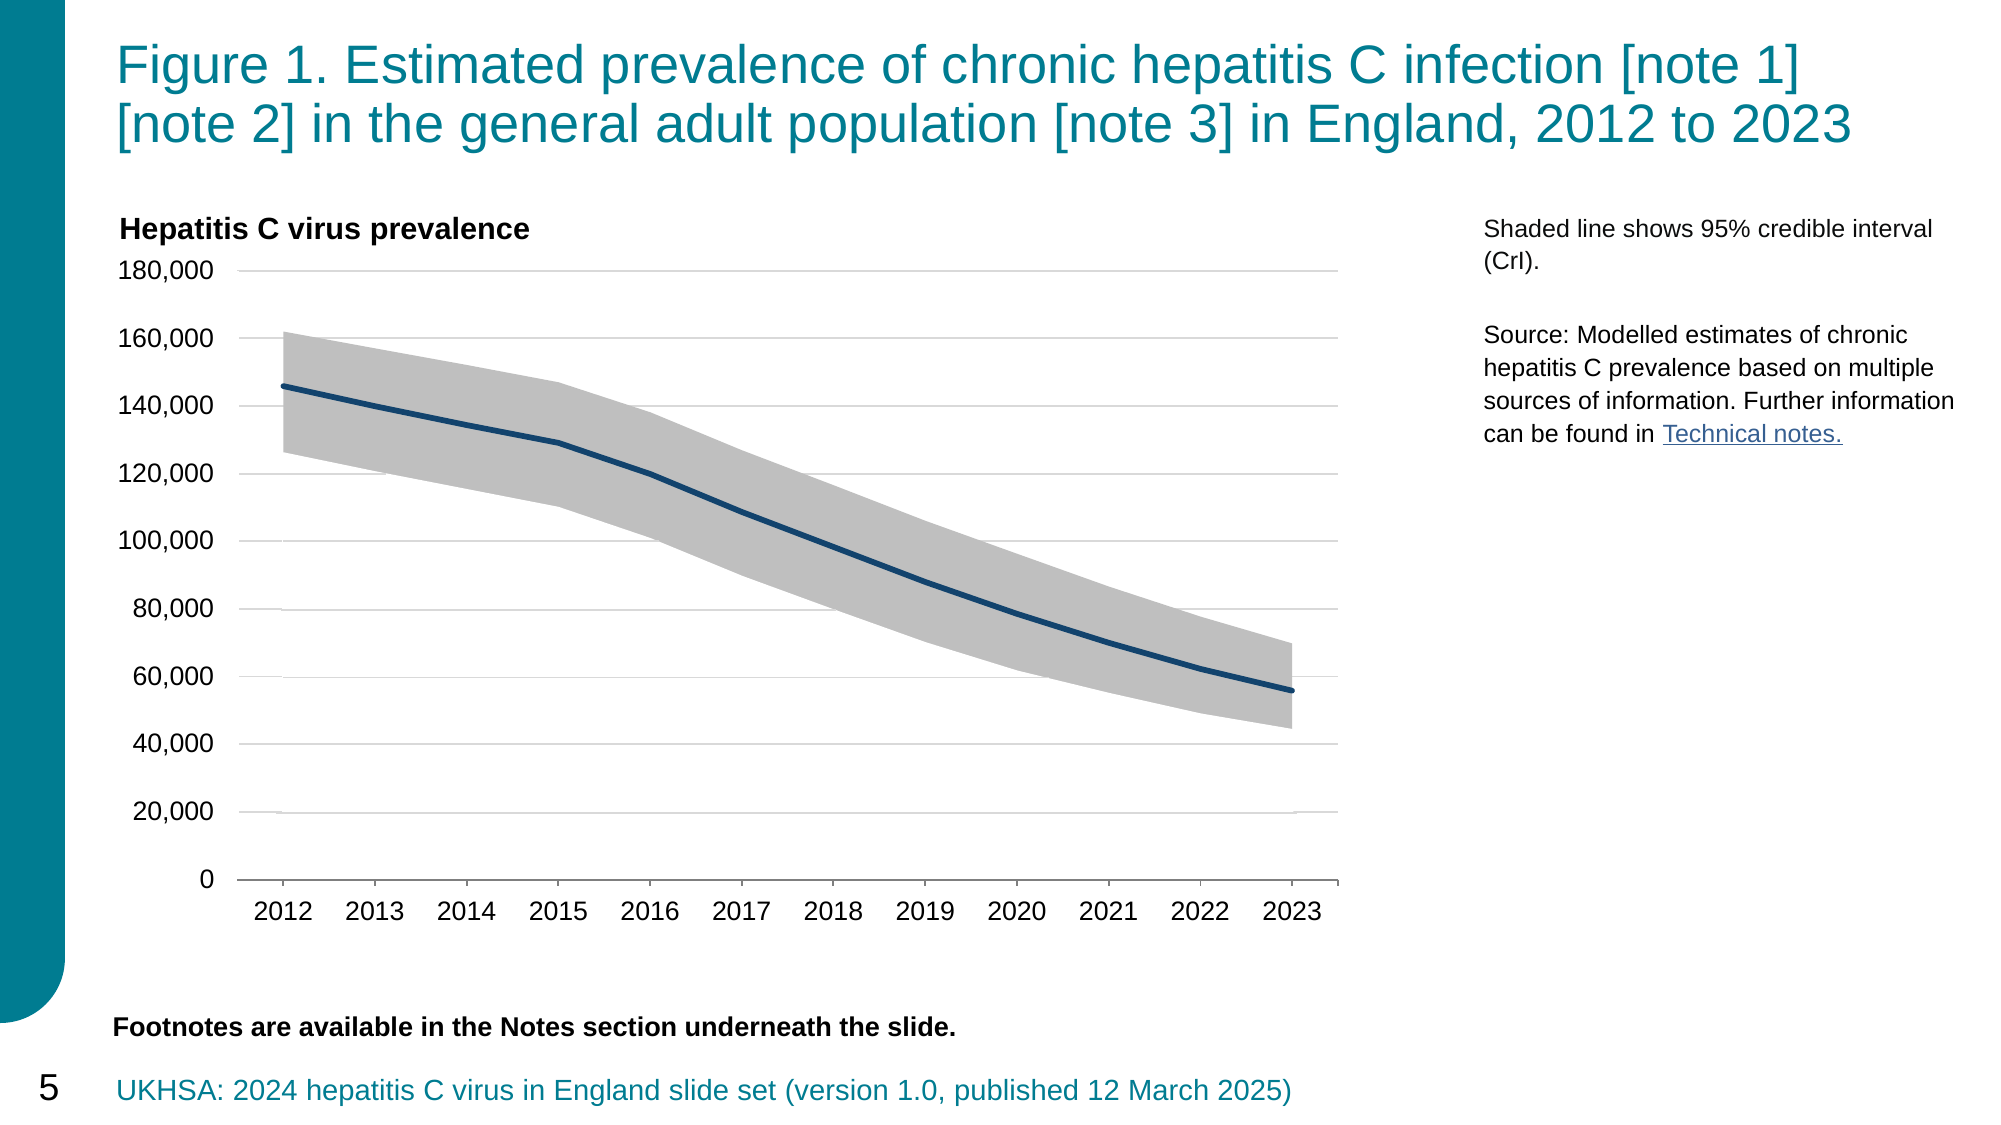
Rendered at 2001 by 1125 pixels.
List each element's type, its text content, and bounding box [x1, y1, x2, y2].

list Shaded line shows 95% credible interval (CrI). Source: Modelled estimates of chronic hepatitis C prevalence based on multiple sources of information. Further information can be found in Technical notes. [1468, 201, 1977, 515]
text_box [0, 1055, 98, 1116]
picture [101, 201, 1382, 939]
title Figure 1. Estimated prevalence of chronic hepatitis C infection [note 1][note 2] in the general adult population [note 3] in England, 2012 to 2023 [101, 29, 1926, 138]
text_box UKHSA: 2024 hepatitis C virus in England slide set (version 1.0, published 12 March 2025) [101, 1053, 1799, 1125]
text_box Footnotes are available in the Notes section underneath the slide. [97, 1001, 994, 1050]
